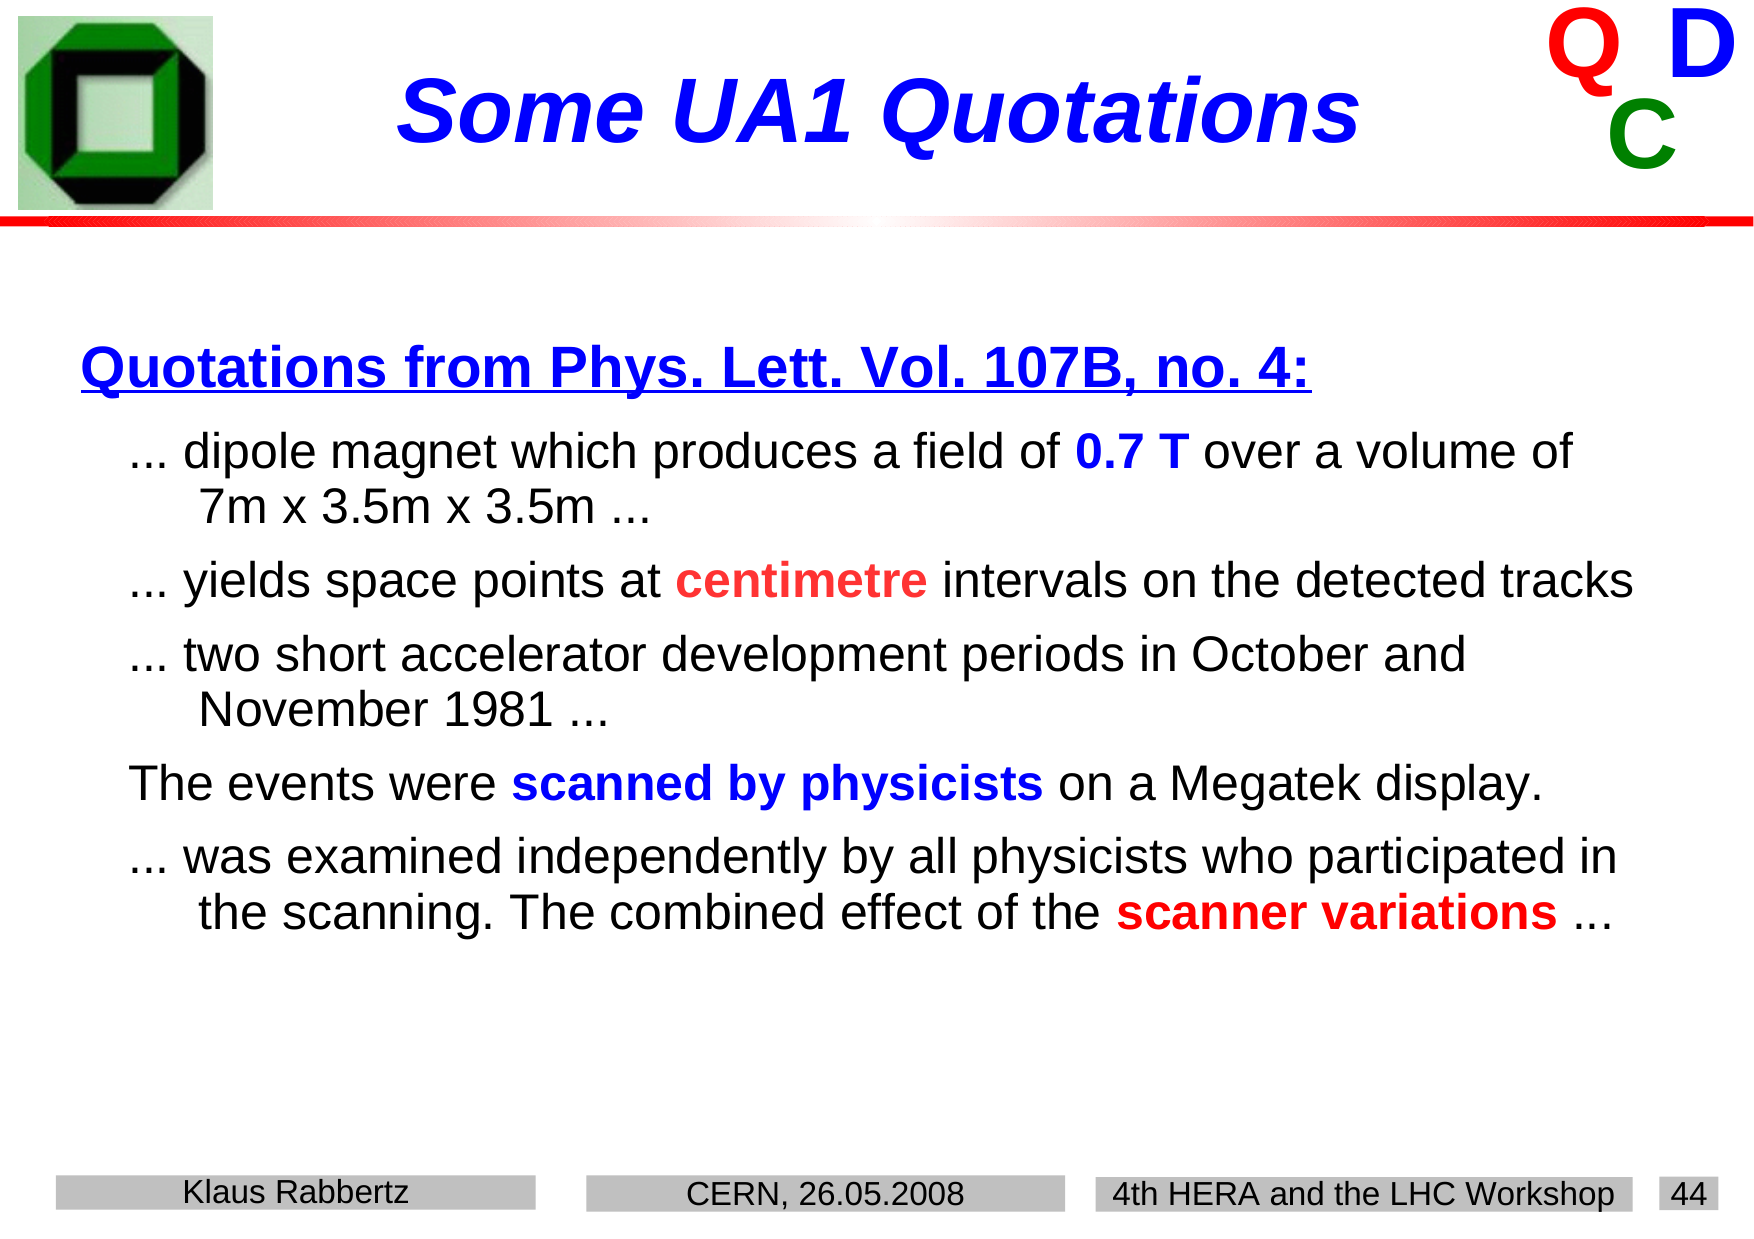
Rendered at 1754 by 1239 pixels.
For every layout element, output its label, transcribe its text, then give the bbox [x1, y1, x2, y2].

list Quotations from Phys. Lett. Vol. 107B, no. 4: ... dipole magnet which produces a field of 0.7 T over a volume of 7m x 3.5m x 3.5m ... ... yields space points at centimetre intervals on the detected tracks ... two short accelerator development periods in October and November 1981 ... The events were scanned by physicists on a Megatek display. ... was examined independently by all physicists who participated in the scanning. The combined effect of the scanner variations ... [21, 334, 1647, 1067]
picture [18, 16, 213, 210]
title Some UA1 Quotations [217, 17, 1543, 203]
